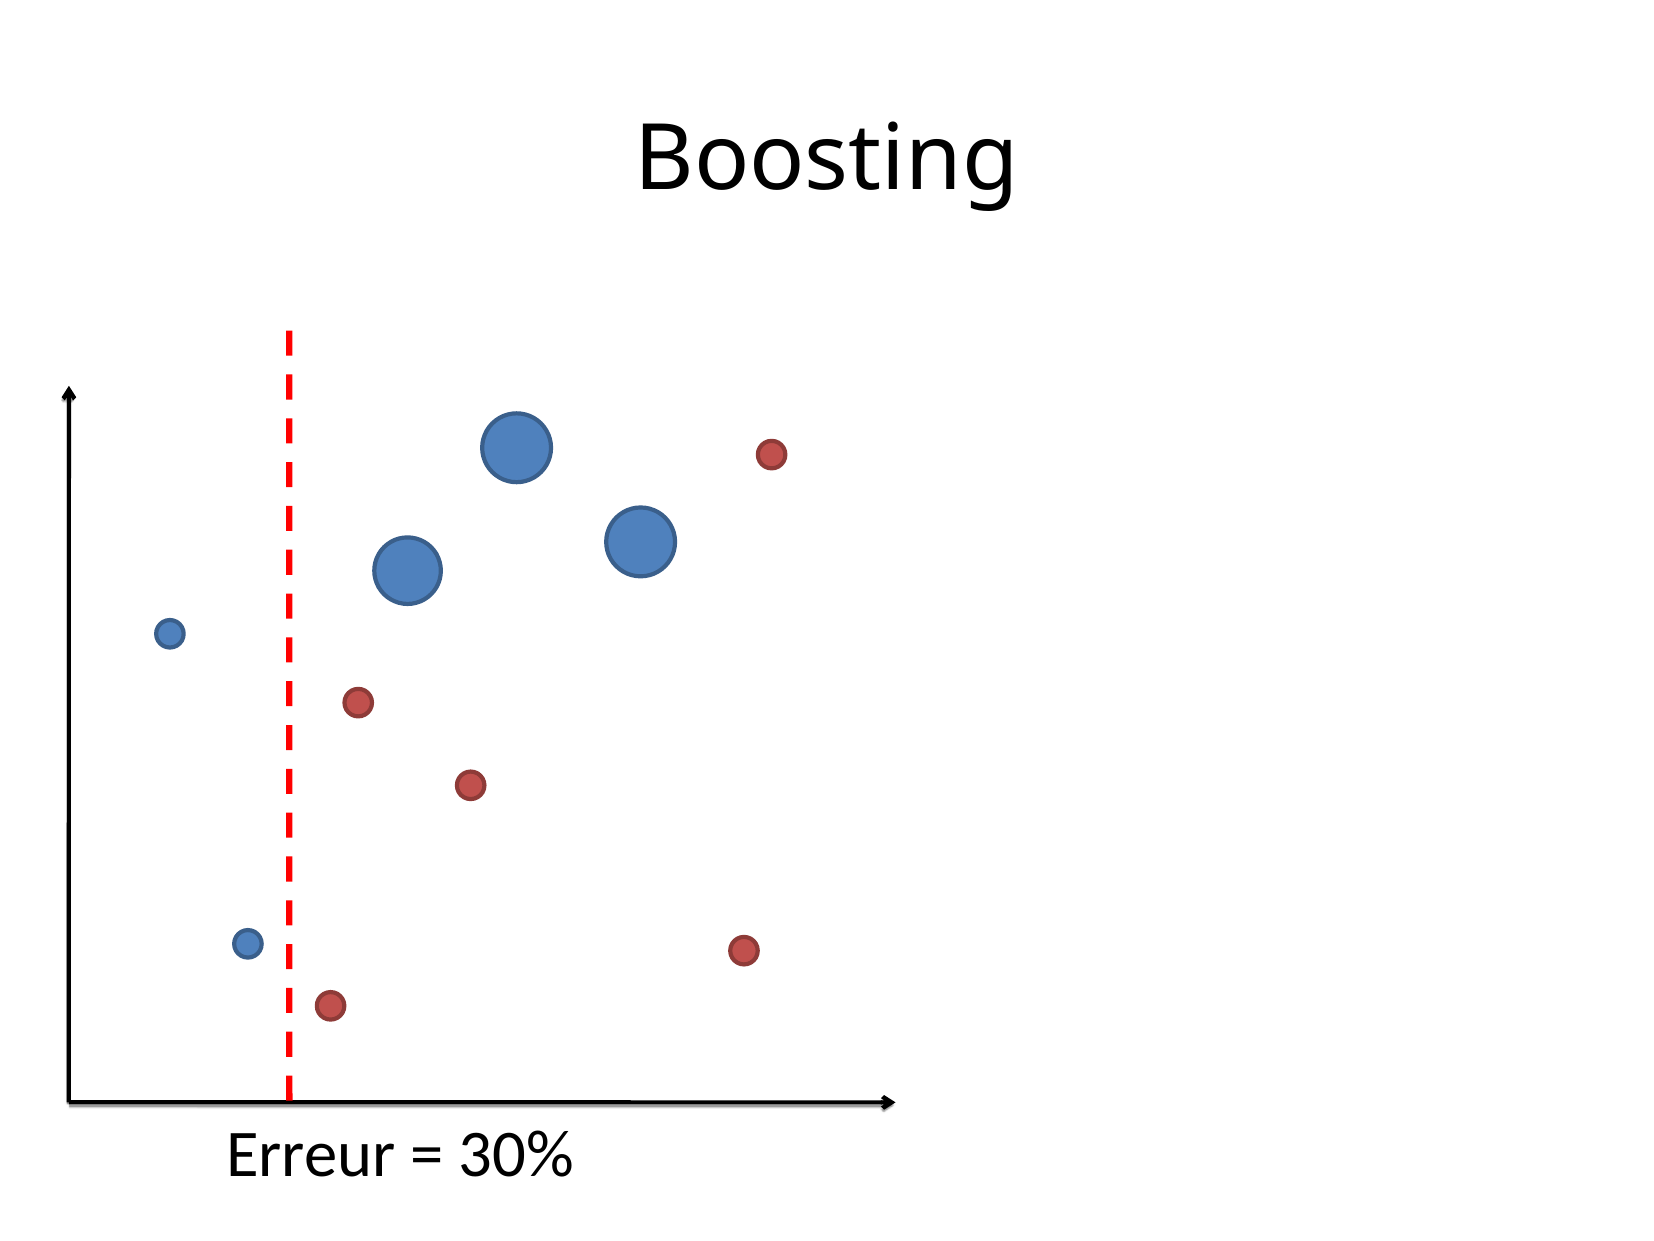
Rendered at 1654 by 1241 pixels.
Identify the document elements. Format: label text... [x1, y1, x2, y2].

text_box [730, 936, 758, 965]
text_box [234, 930, 262, 958]
text_box [757, 440, 786, 469]
text_box [374, 537, 441, 604]
text_box [482, 413, 552, 483]
text_box Erreur = 30% [211, 1102, 717, 1198]
title Boosting [82, 49, 1571, 257]
text_box [606, 507, 676, 577]
text_box [456, 771, 485, 800]
text_box [316, 992, 345, 1020]
text_box [344, 688, 372, 717]
text_box [156, 620, 184, 648]
